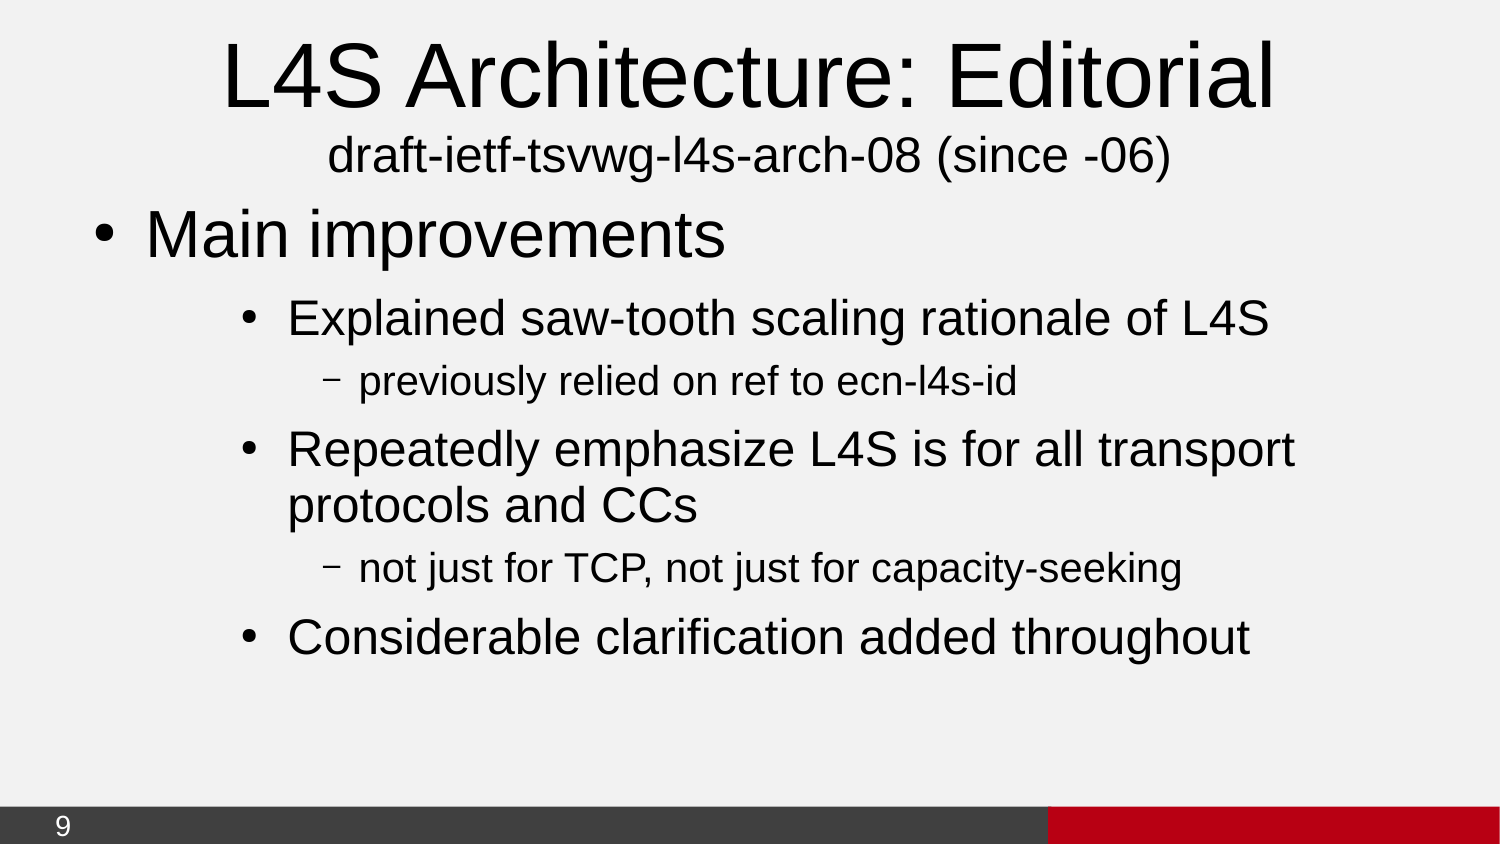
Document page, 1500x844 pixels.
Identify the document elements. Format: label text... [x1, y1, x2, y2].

title L4S Architecture: Editorial draft-ietf-tsvwg-l4s-arch-08 (since -06) [75, 24, 1425, 184]
list Main improvements Explained saw-tooth scaling rationale of L4S previously relied on ref to ecn-l4s-id Repeatedly emphasize L4S is for all transport protocols and CCs not just for TCP, not just for capacity-seeking Considerable clarification added throughout [75, 197, 1425, 687]
